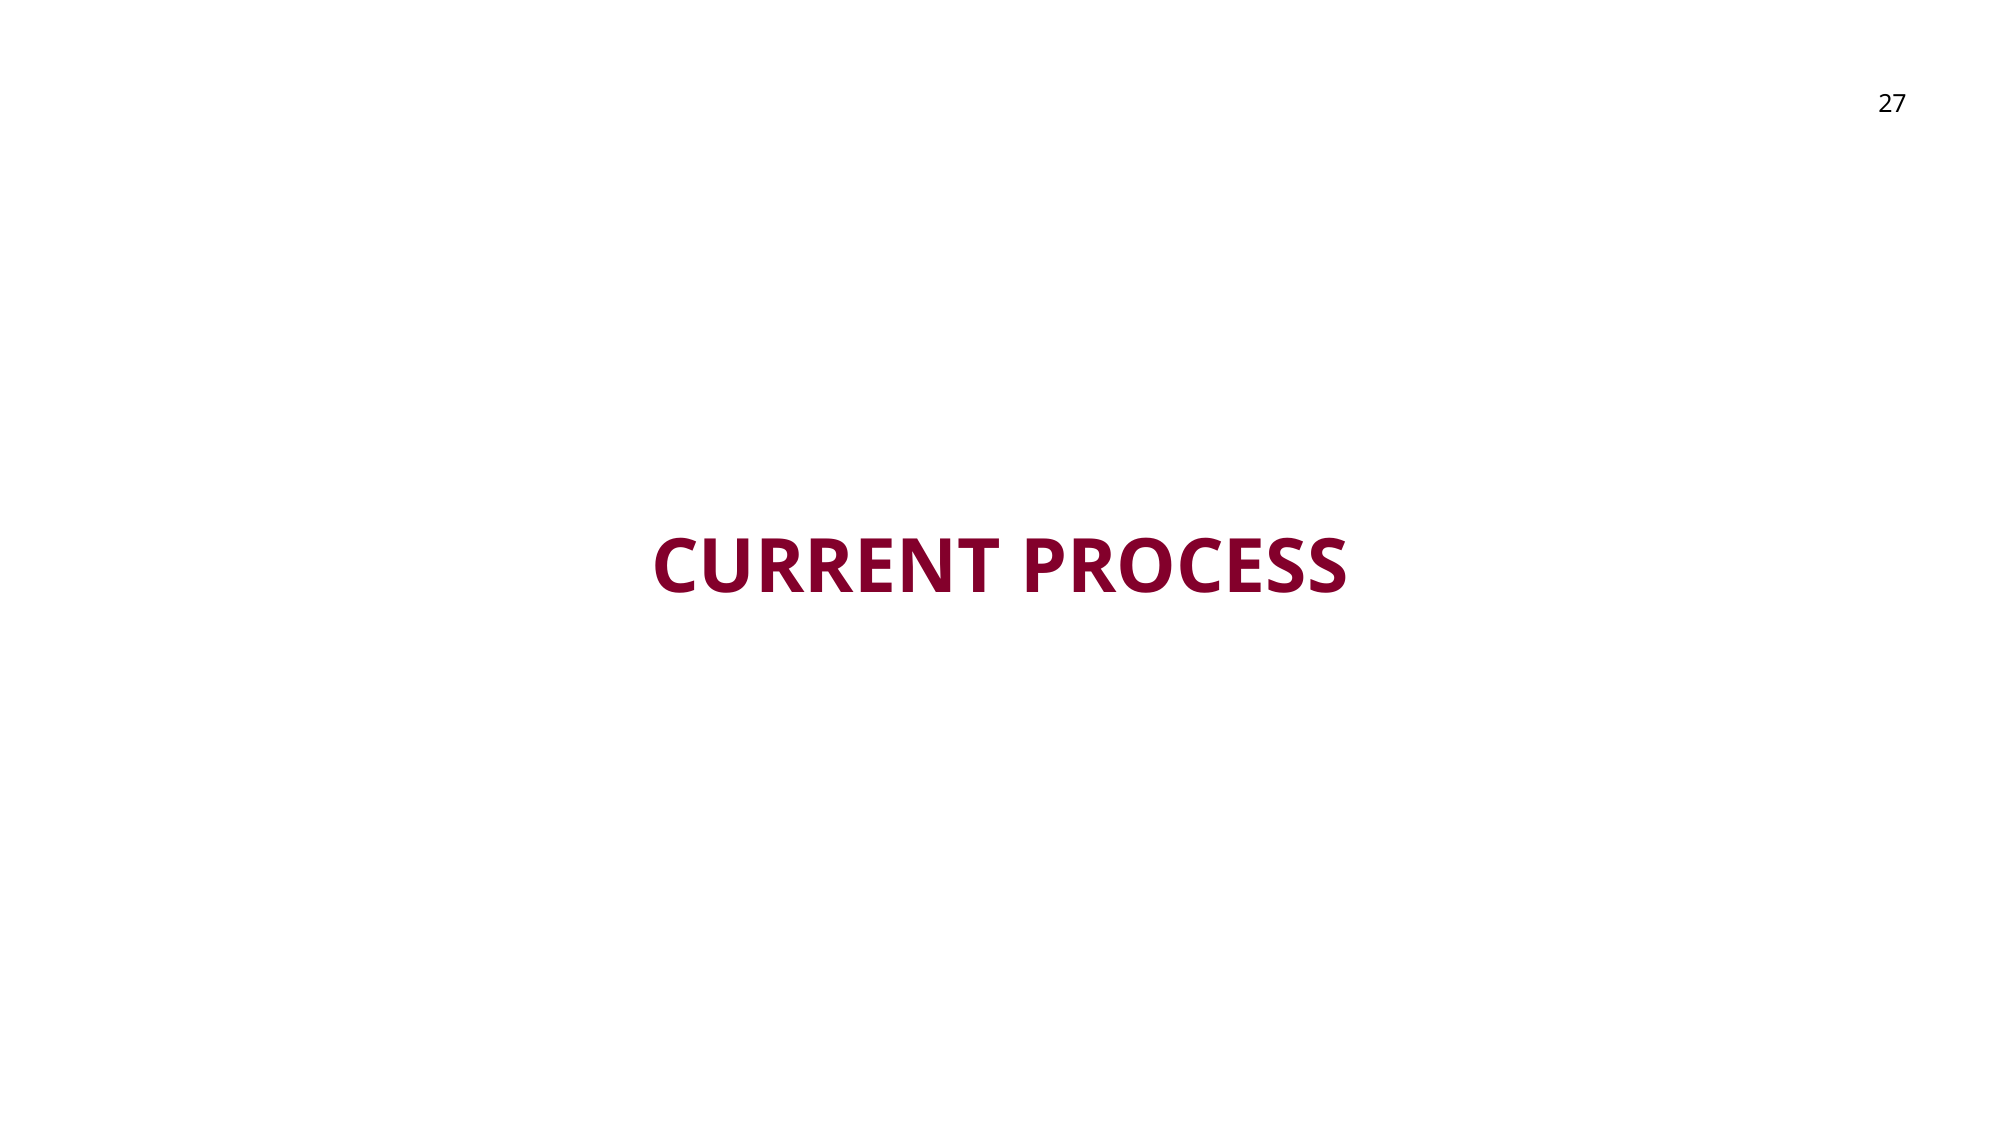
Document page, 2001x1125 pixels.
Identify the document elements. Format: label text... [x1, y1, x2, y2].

slide_number 1 [1850, 87, 1907, 148]
text_box CURRENT PROCESS [0, 506, 2000, 619]
